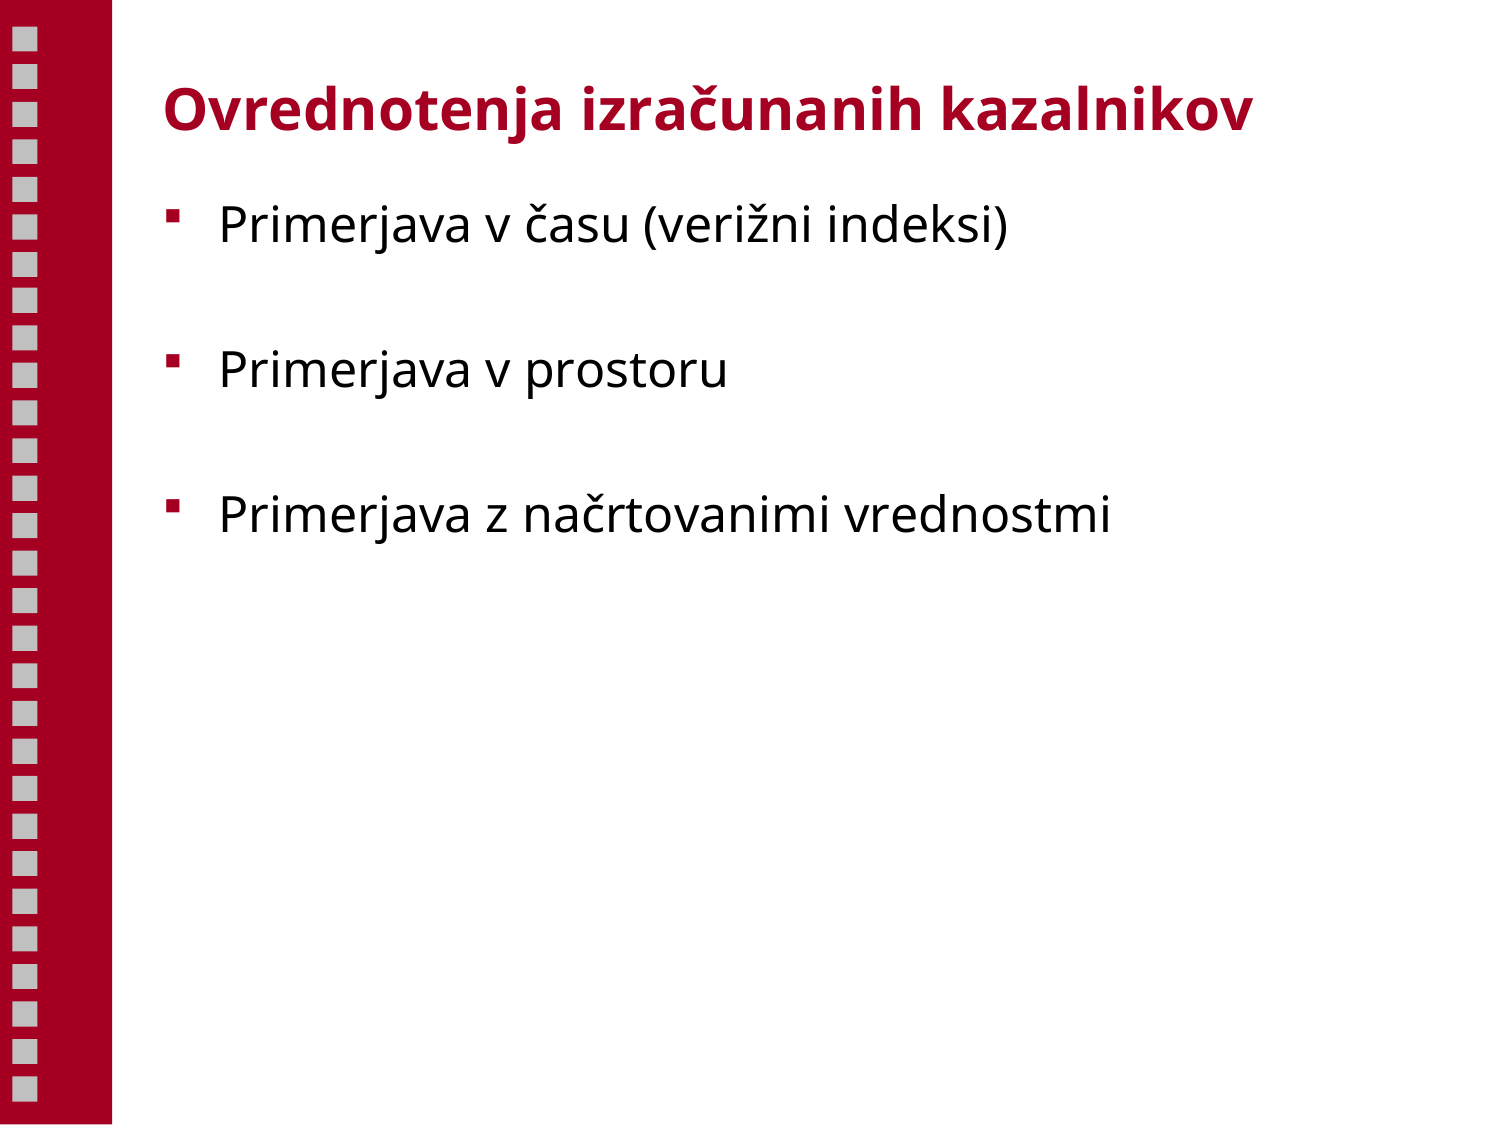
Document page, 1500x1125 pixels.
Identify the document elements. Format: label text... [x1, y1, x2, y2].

title Ovrednotenja izračunanih kazalnikov [147, 30, 1423, 184]
text_box Primerjava v času (verižni indeksi) Primerjava v prostoru Primerjava z načrtovanimi vrednostmi [147, 184, 1423, 551]
